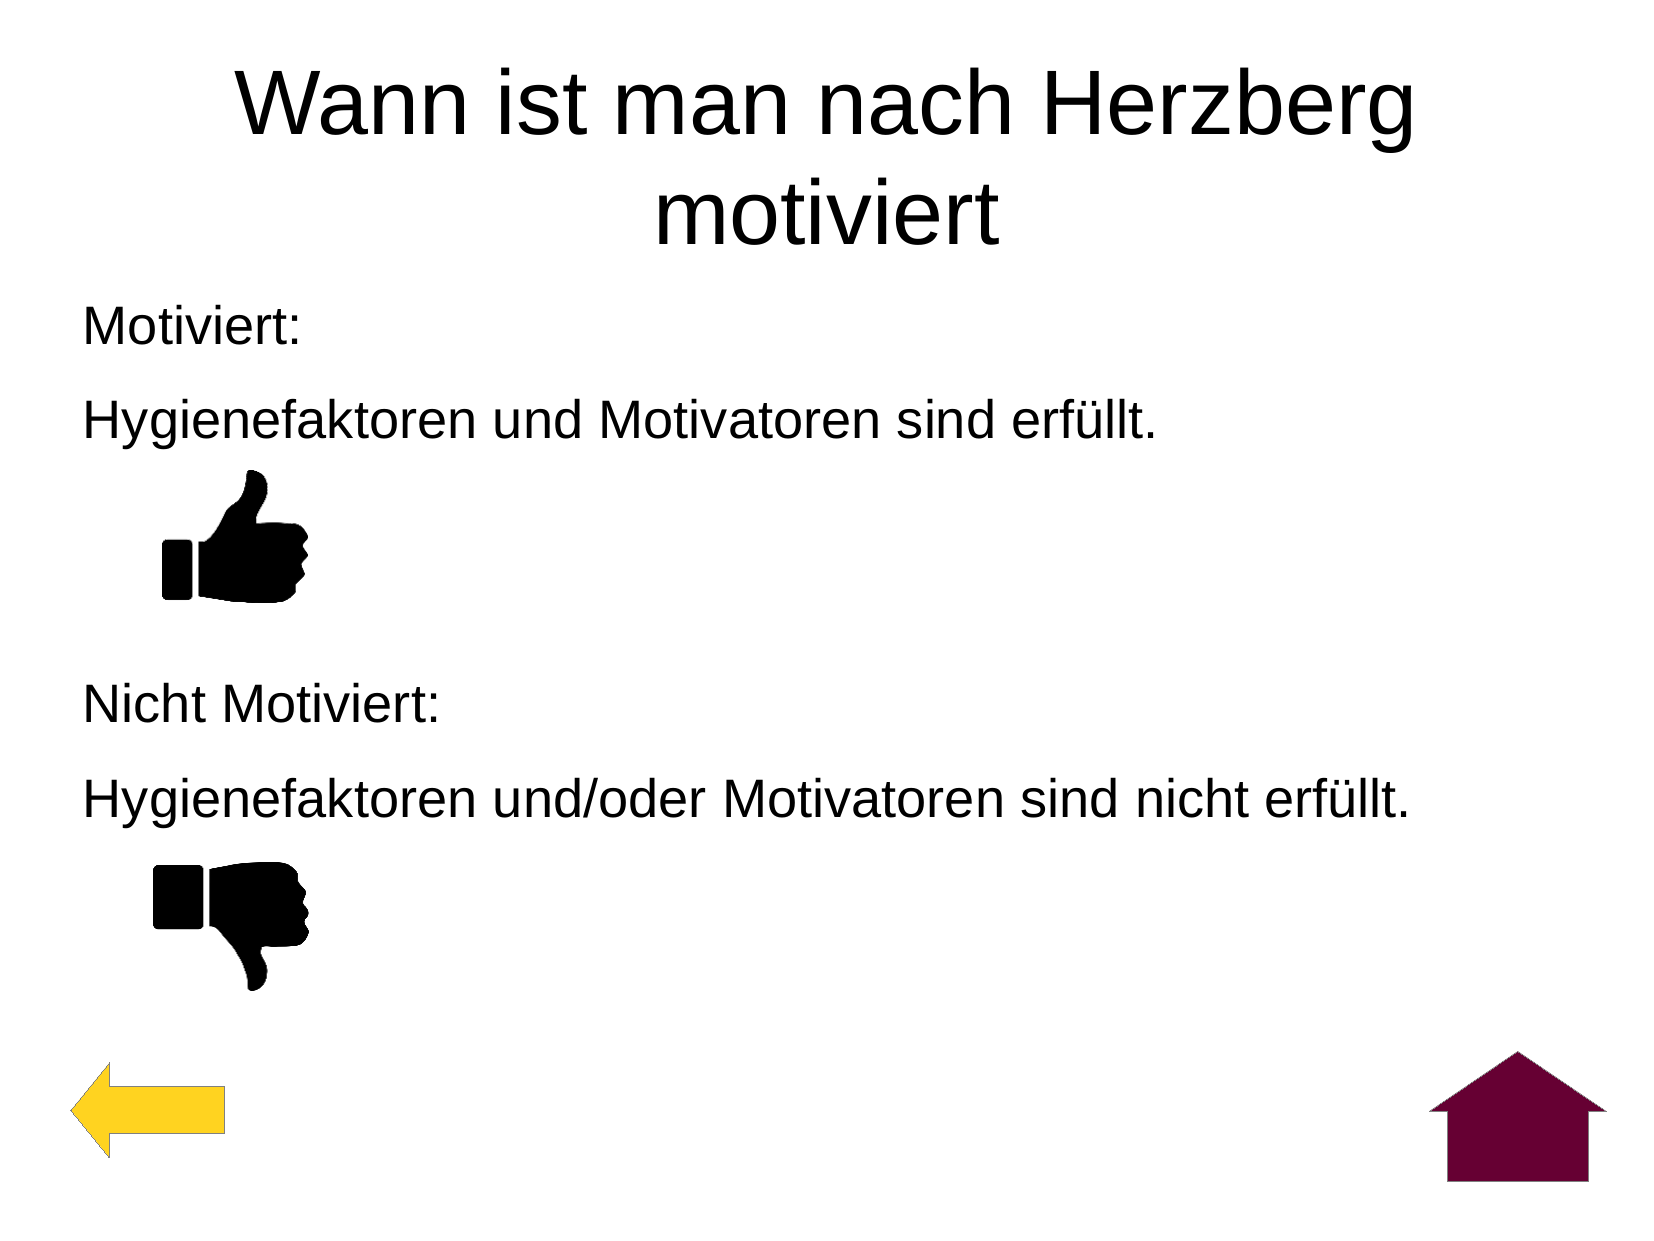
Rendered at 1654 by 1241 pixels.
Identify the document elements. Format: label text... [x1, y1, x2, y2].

text_box [70, 1062, 225, 1158]
list Motiviert: Hygienefaktoren und Motivatoren sind erfüllt. Nicht Motiviert: Hygienefaktoren und/oder Motivatoren sind nicht erfüllt. [82, 290, 1571, 1109]
text_box [1429, 1051, 1607, 1182]
picture [153, 862, 309, 991]
title Wann ist man nach Herzberg motiviert [82, 49, 1571, 257]
picture [162, 470, 308, 603]
